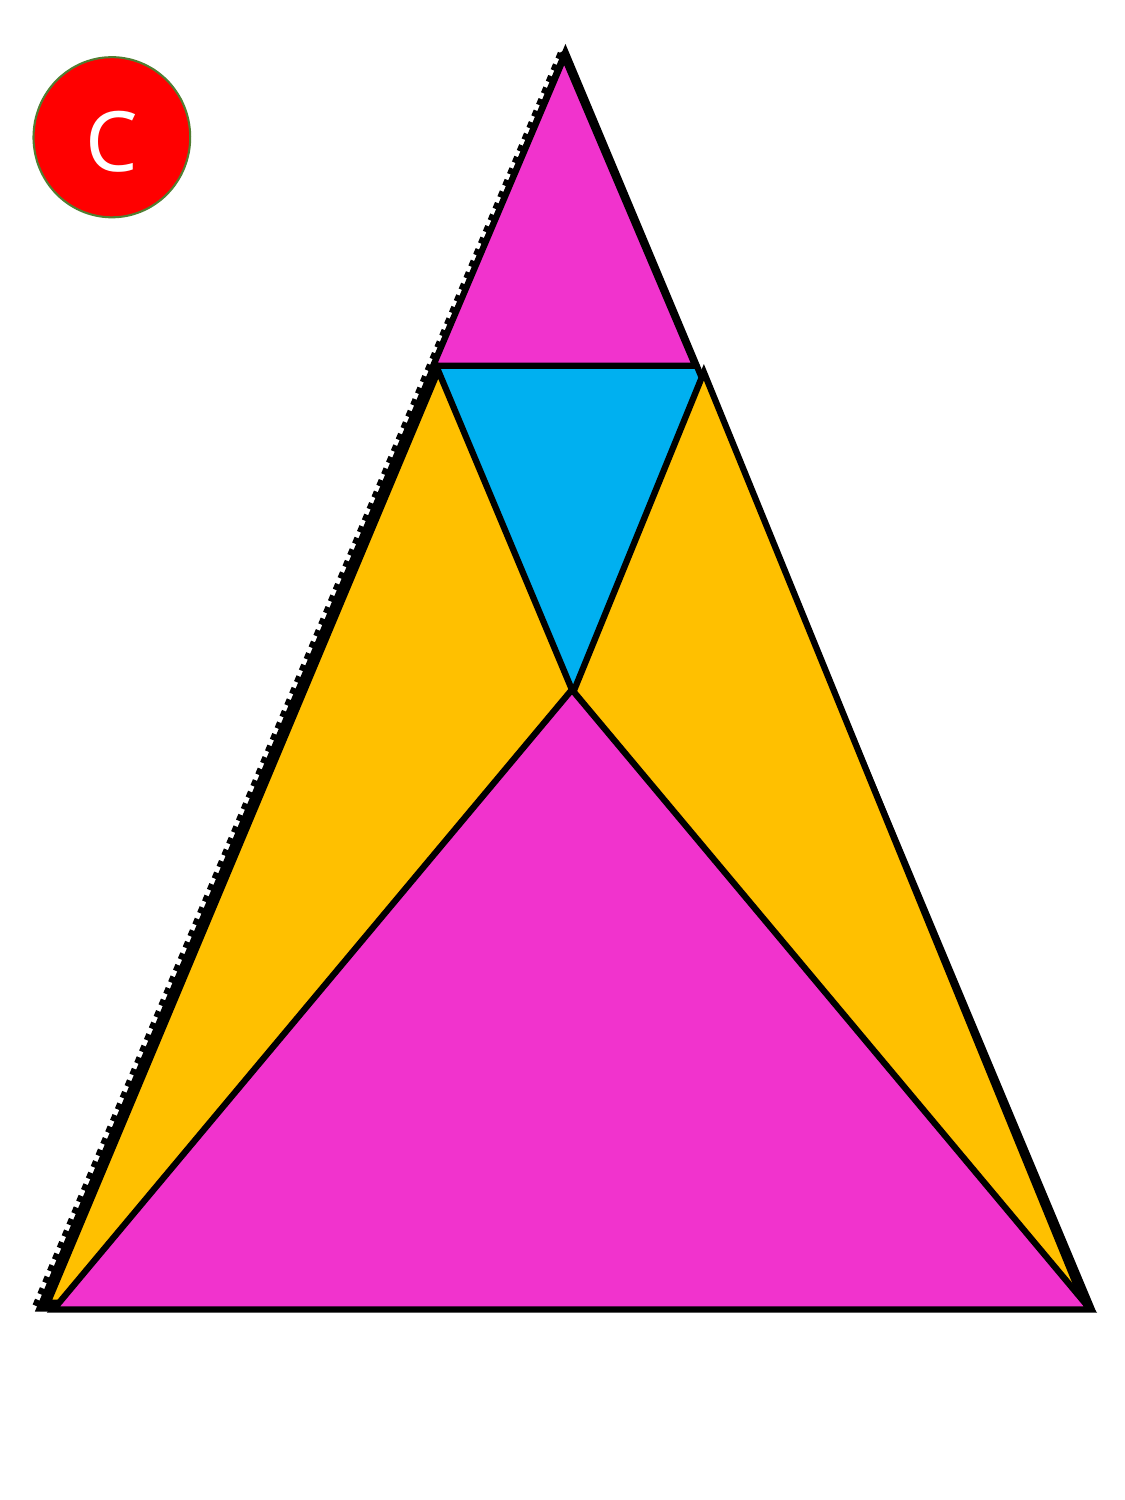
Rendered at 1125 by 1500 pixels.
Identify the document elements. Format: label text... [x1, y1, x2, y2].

text_box [35, 49, 1092, 1310]
text_box C [33, 57, 191, 218]
